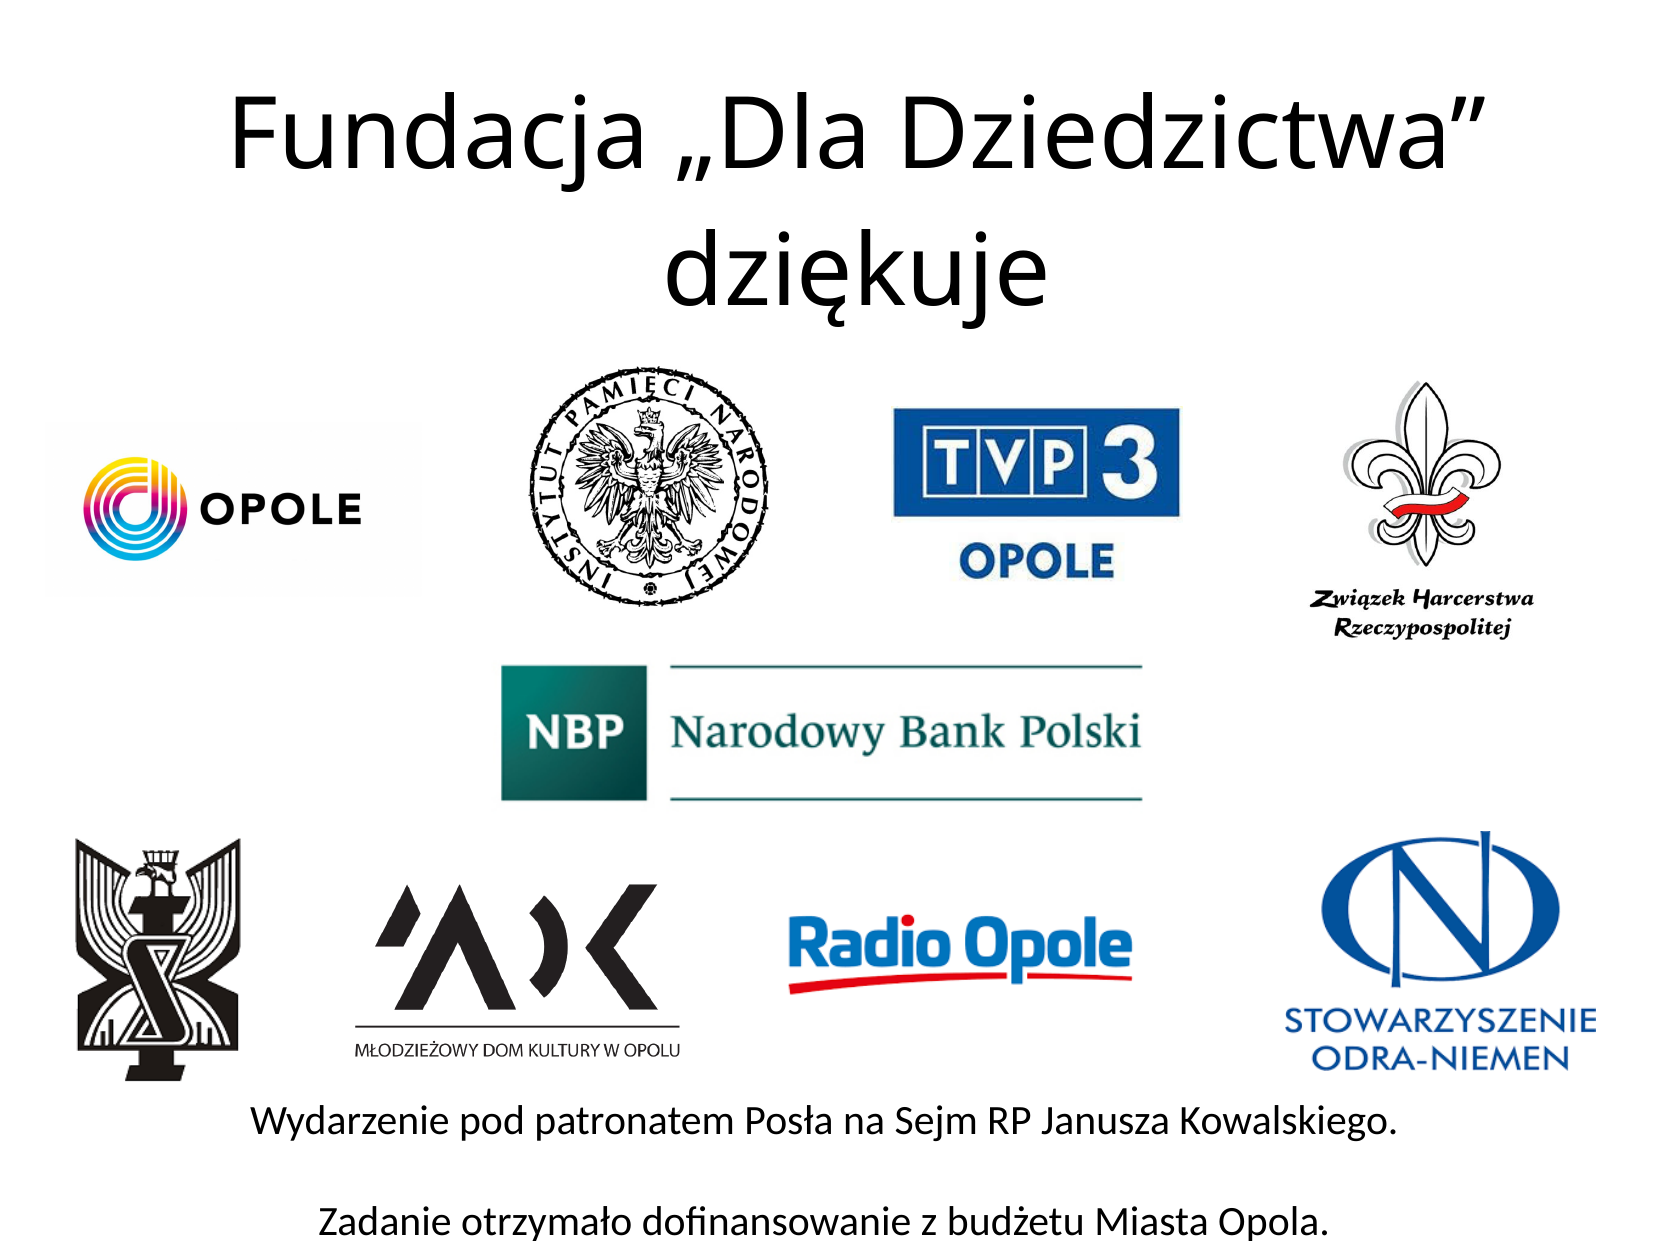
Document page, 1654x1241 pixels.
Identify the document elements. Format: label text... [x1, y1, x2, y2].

picture [528, 366, 785, 607]
text_box Wydarzenie pod patronatem Posła na Sejm RP Janusza Kowalskiego. Zadanie otrzymało dofinansowanie z budżetu Miasta Opola. [0, 1085, 1654, 1241]
picture [45, 803, 1183, 1085]
picture [891, 406, 1183, 585]
picture [45, 422, 422, 597]
text_box Fundacja „Dla Dziedzictwa” dziękuje [139, 61, 1575, 311]
picture [478, 642, 1172, 830]
picture [1285, 831, 1596, 1071]
picture [1278, 371, 1565, 649]
